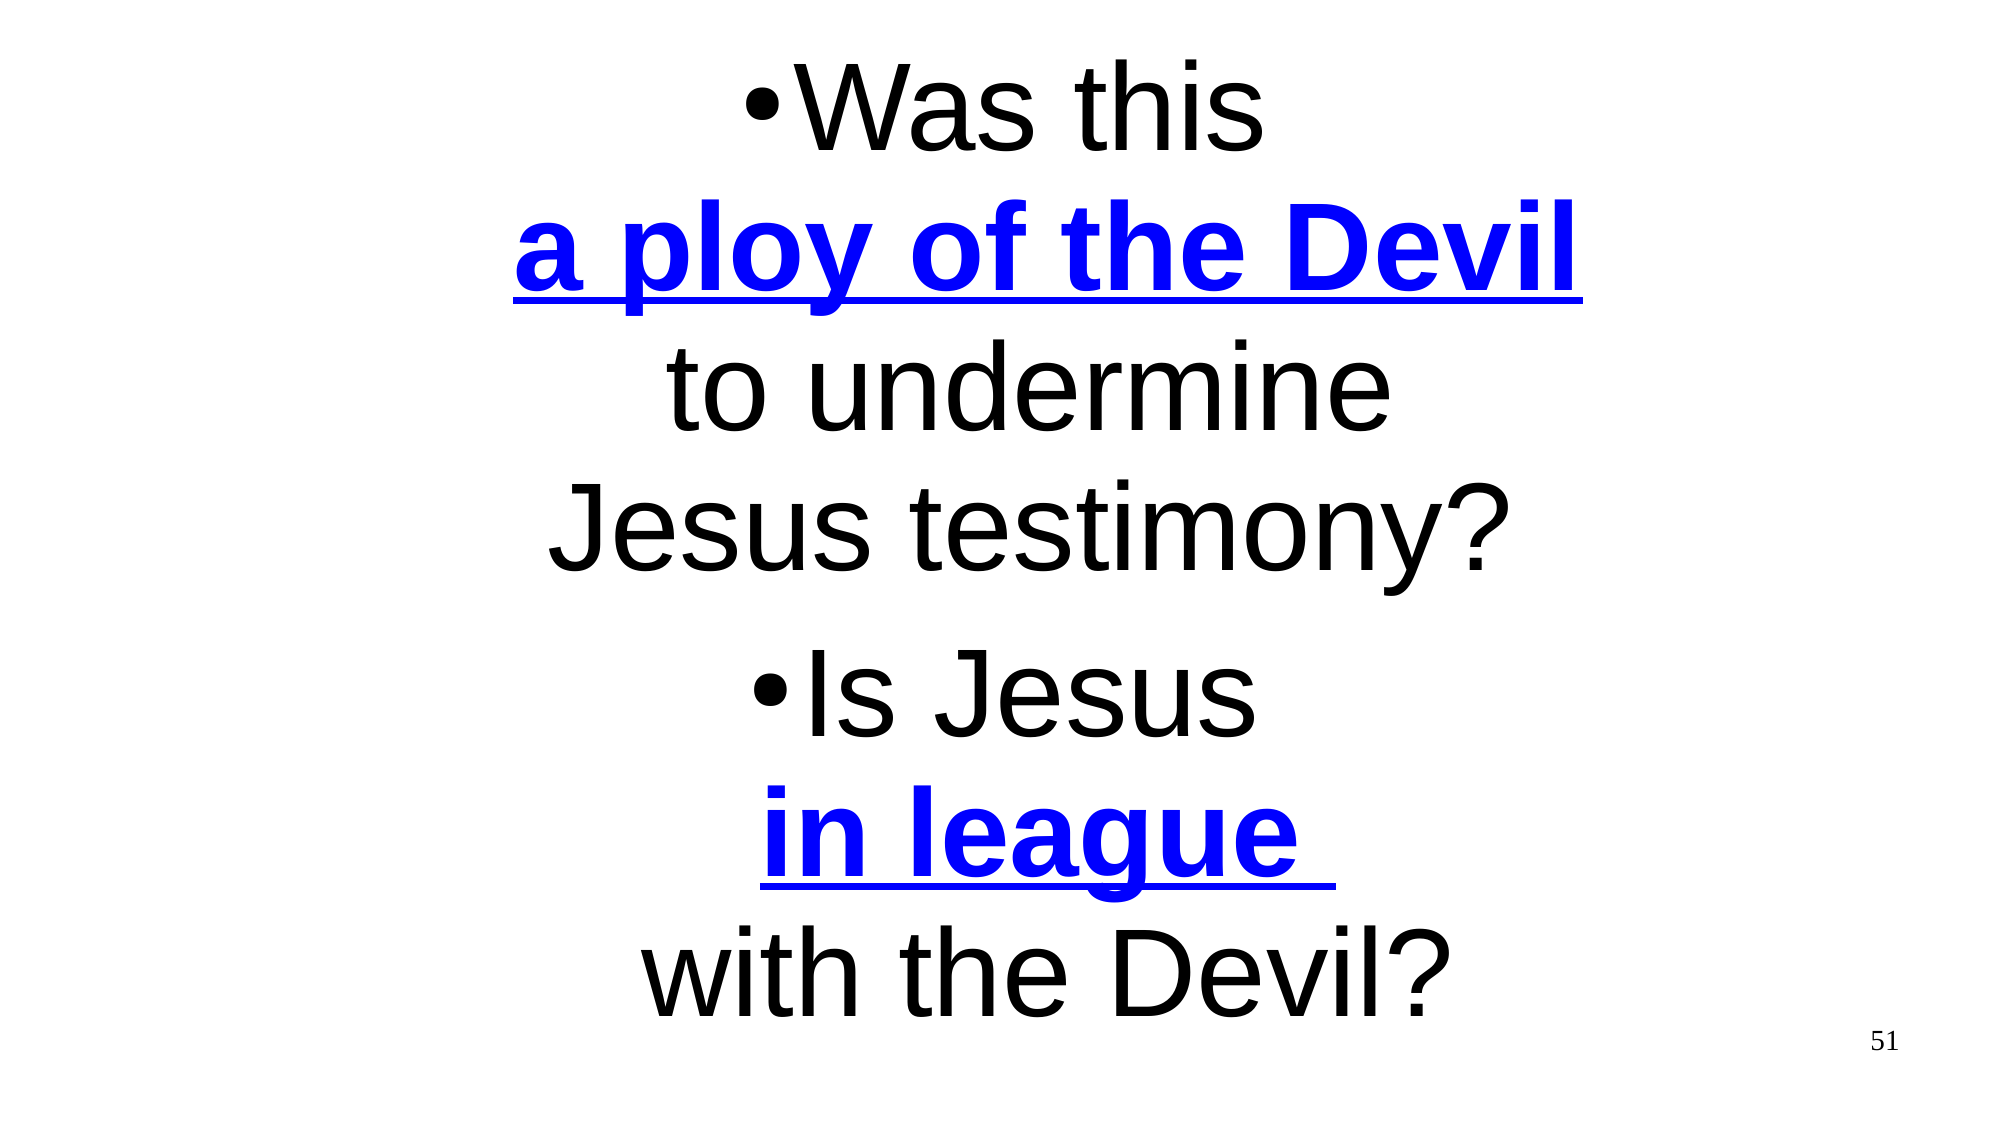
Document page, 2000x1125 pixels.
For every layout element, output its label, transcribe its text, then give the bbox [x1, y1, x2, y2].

list Was this a ploy of the Devil to undermine Jesus testimony? Is Jesus in league with the Devil? [37, 37, 1988, 1088]
